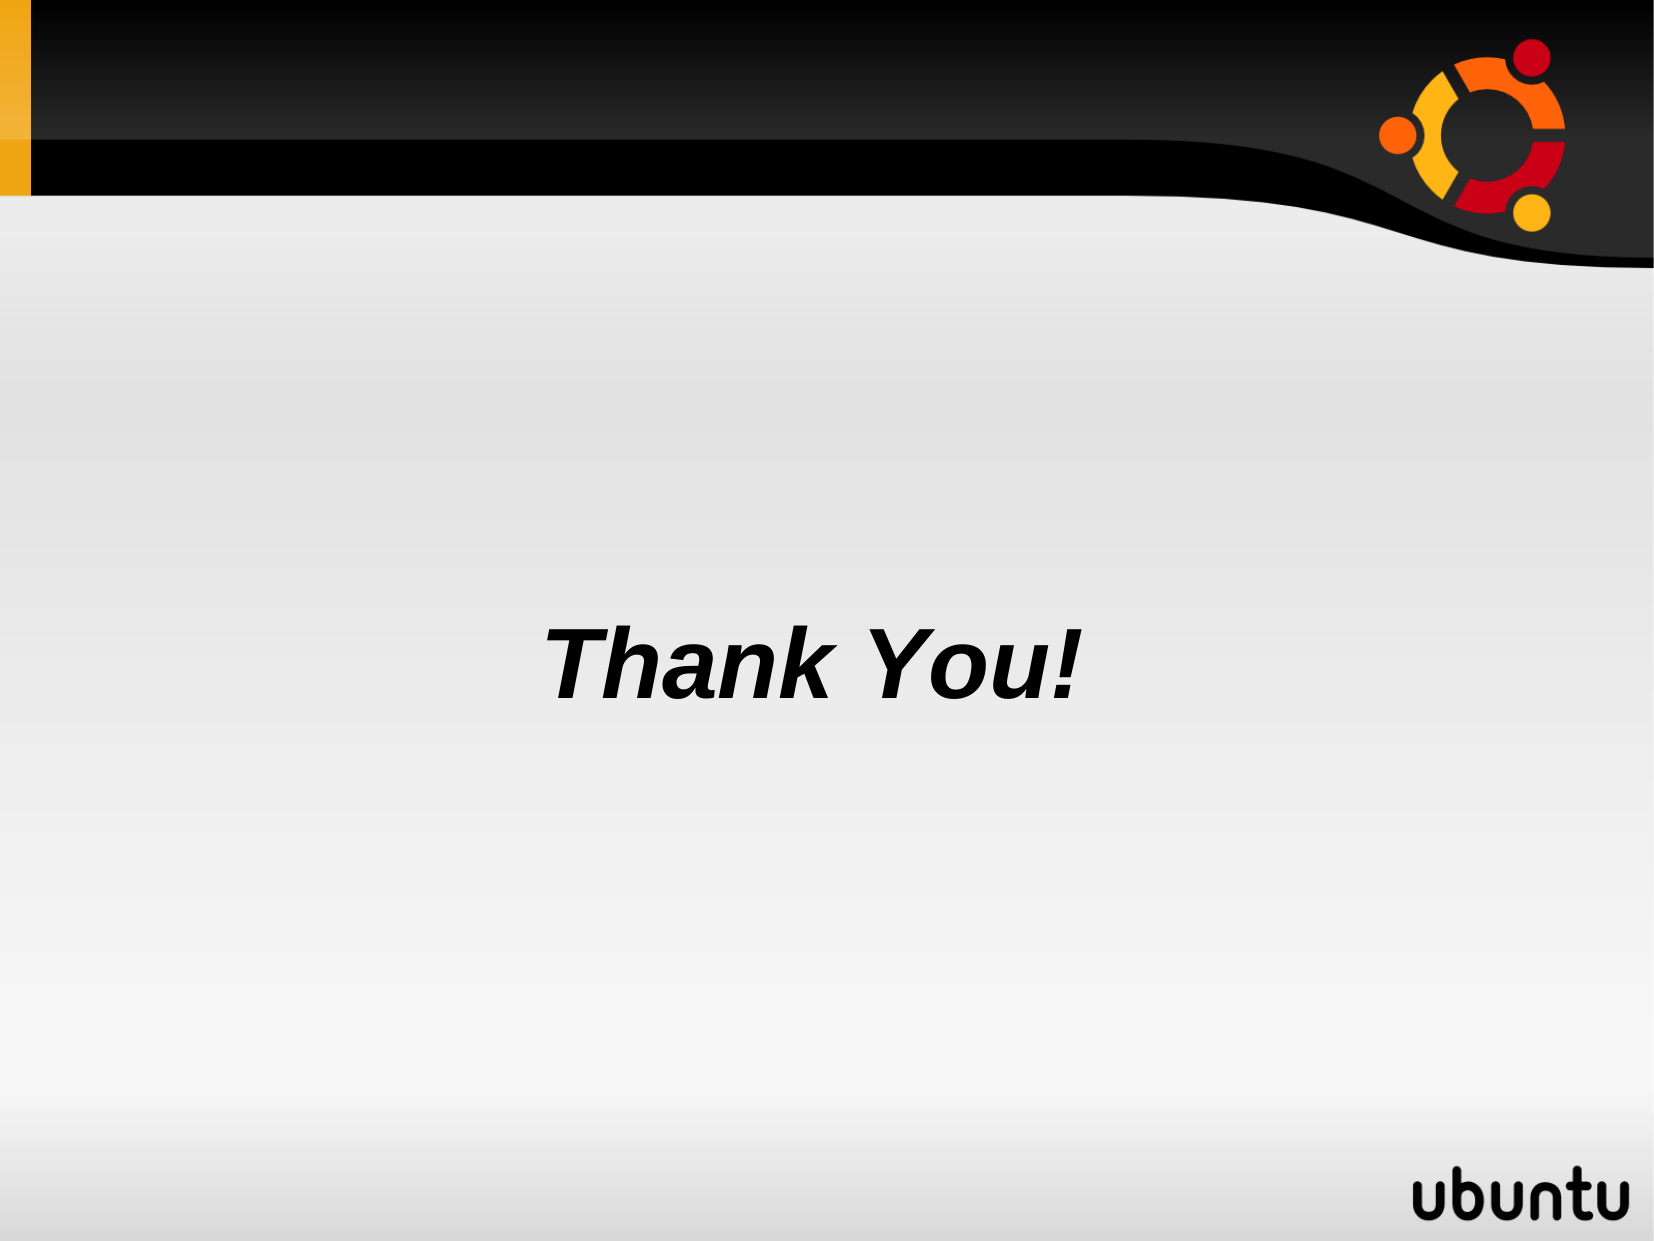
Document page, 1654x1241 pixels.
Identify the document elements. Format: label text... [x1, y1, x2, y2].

subtitle Thank You! [67, 109, 1557, 1218]
picture [0, 0, 1654, 1241]
